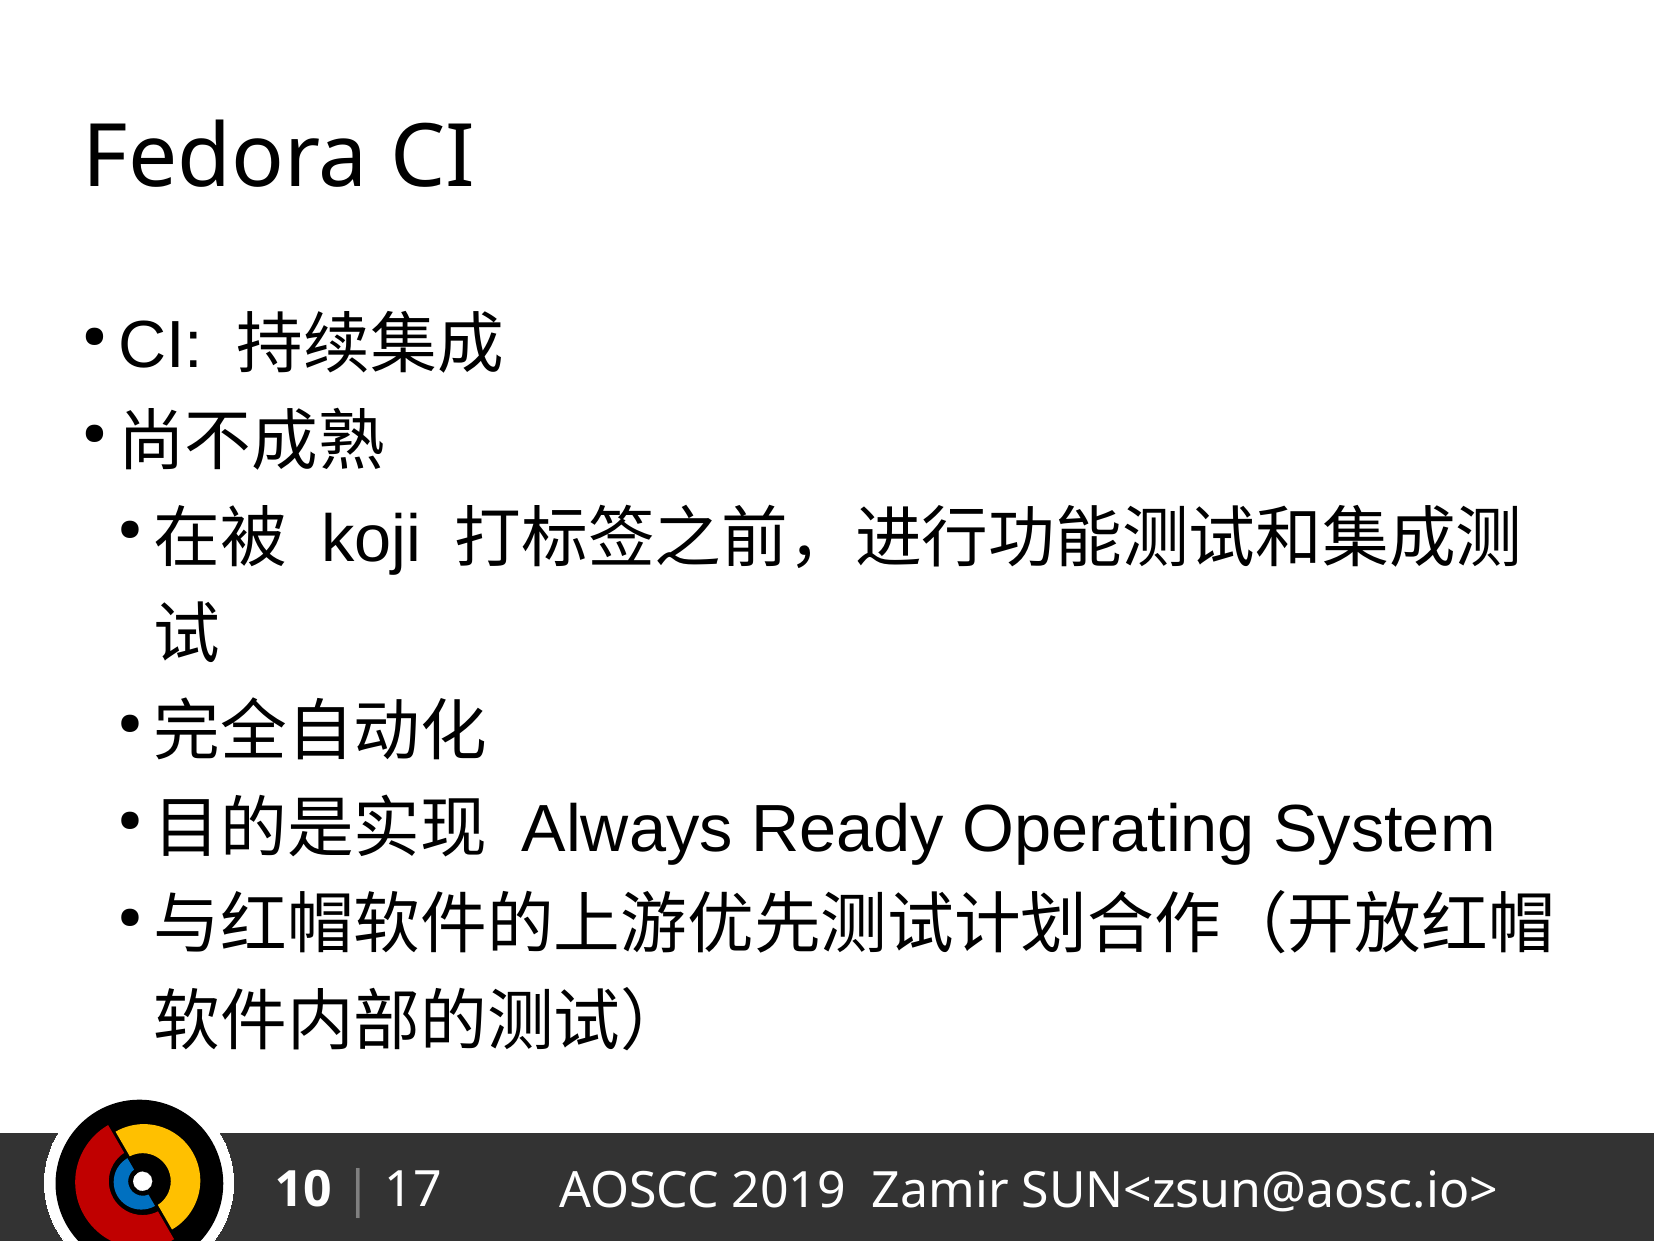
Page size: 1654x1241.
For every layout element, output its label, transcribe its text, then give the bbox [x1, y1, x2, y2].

subtitle CI: 持续集成 尚不成熟 在被 koji 打标签之前，进行功能测试和集成测试 完全自动化 目的是实现 Always Ready Operating System 与红帽软件的上游优先测试计划合作（开放红帽软件内部的测试） [82, 290, 1571, 1065]
title Fedora CI [82, 49, 1571, 257]
